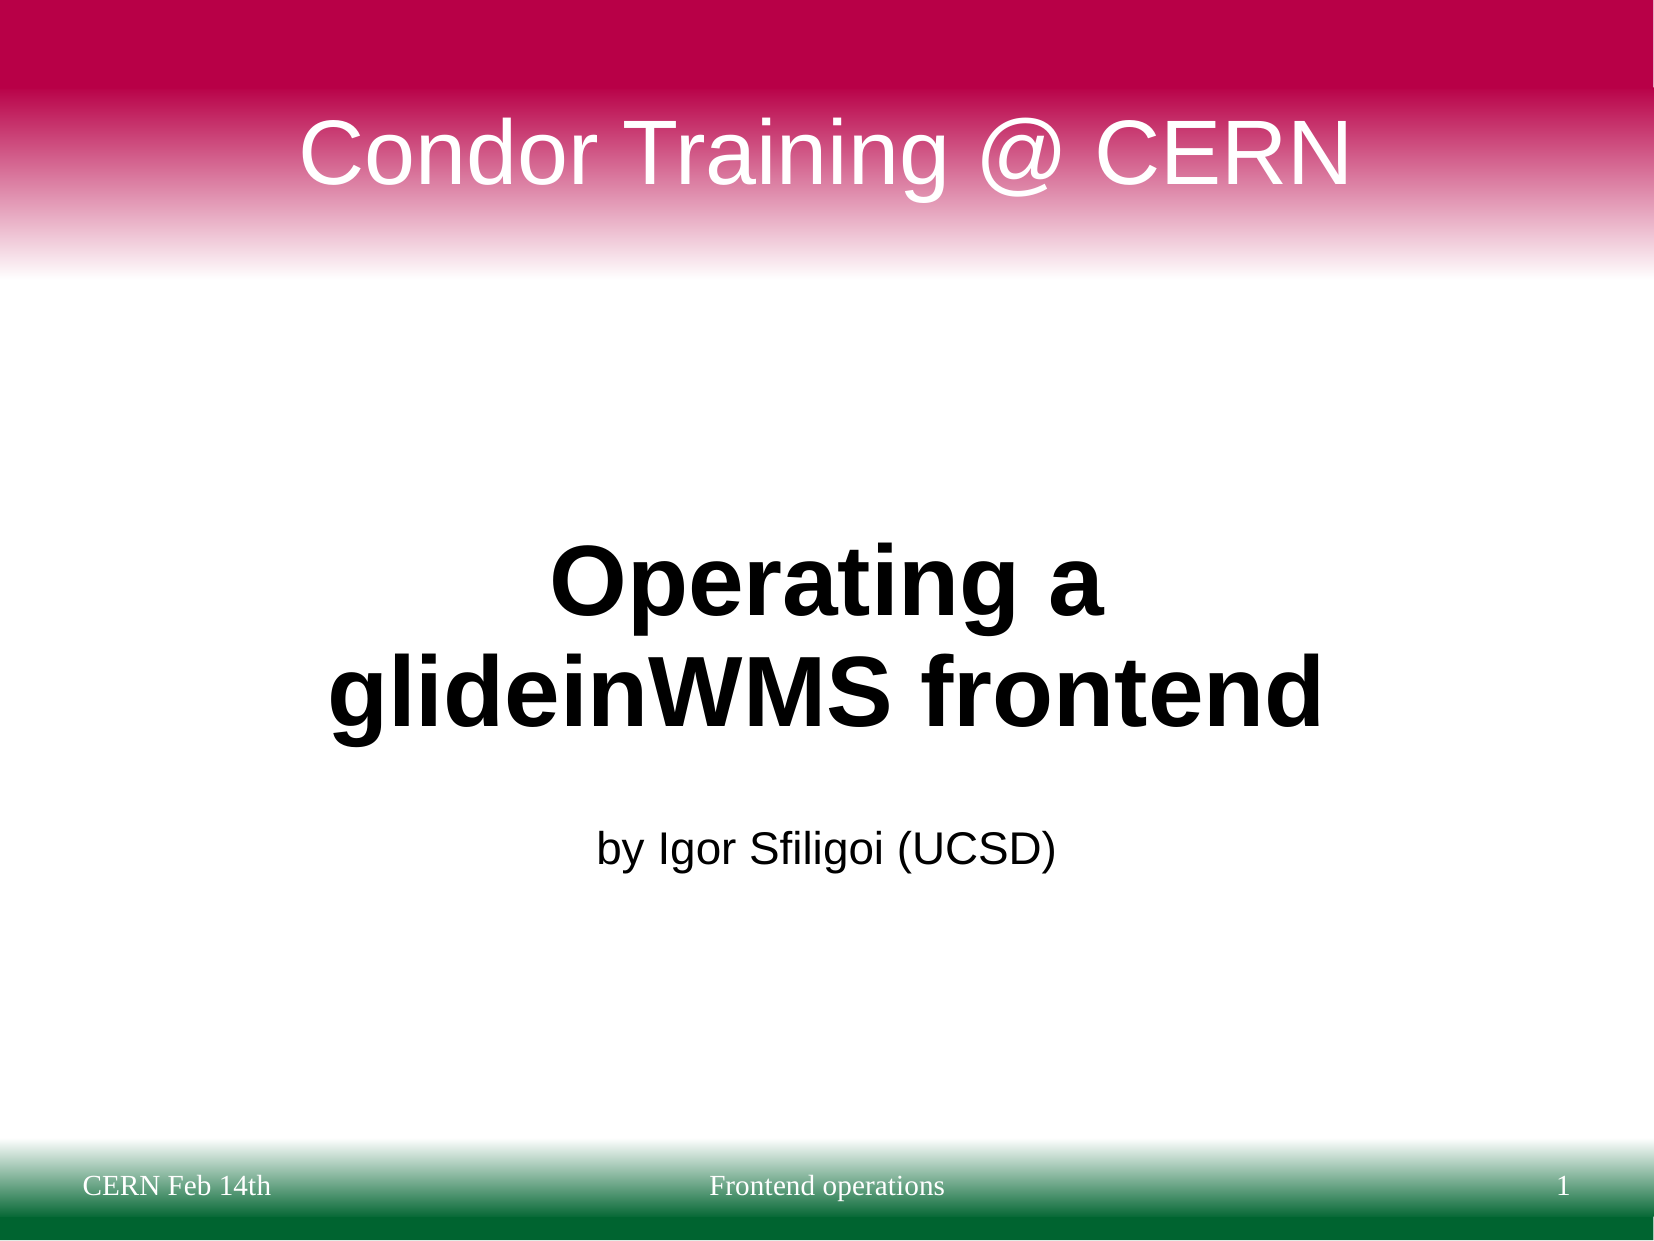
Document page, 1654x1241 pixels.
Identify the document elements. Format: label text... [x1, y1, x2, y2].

title Condor Training @ CERN [82, 56, 1571, 250]
subtitle Operating a glideinWMS frontend by Igor Sfiligoi (UCSD) [82, 297, 1571, 1102]
